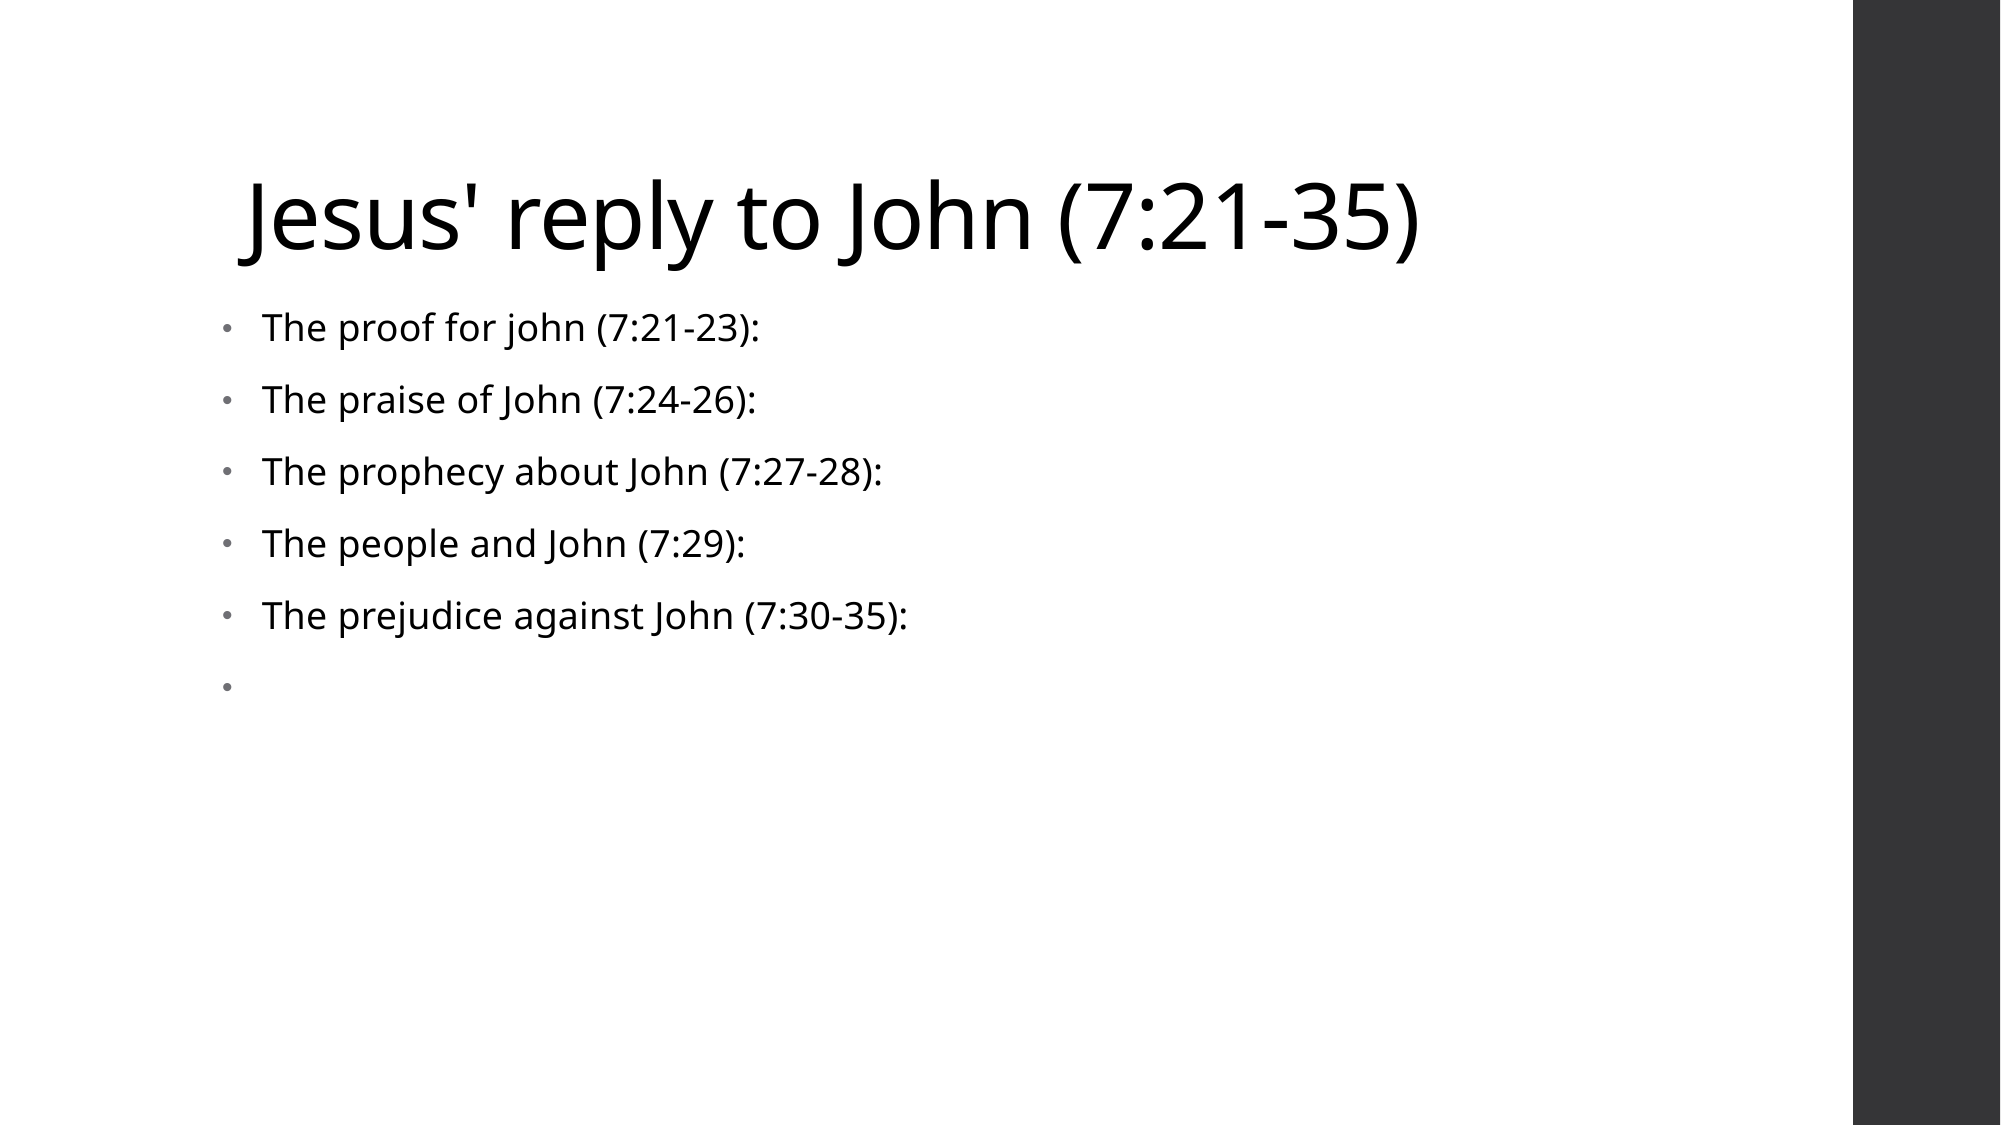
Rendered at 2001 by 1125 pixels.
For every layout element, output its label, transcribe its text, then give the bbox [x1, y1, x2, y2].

list The proof for john (7:21-23): The praise of John (7:24-26): The prophecy about John (7:27-28): The people and John (7:29): The prejudice against John (7:30-35): [206, 299, 1617, 1014]
title Jesus' reply to John (7:21-35) [206, 60, 1797, 278]
